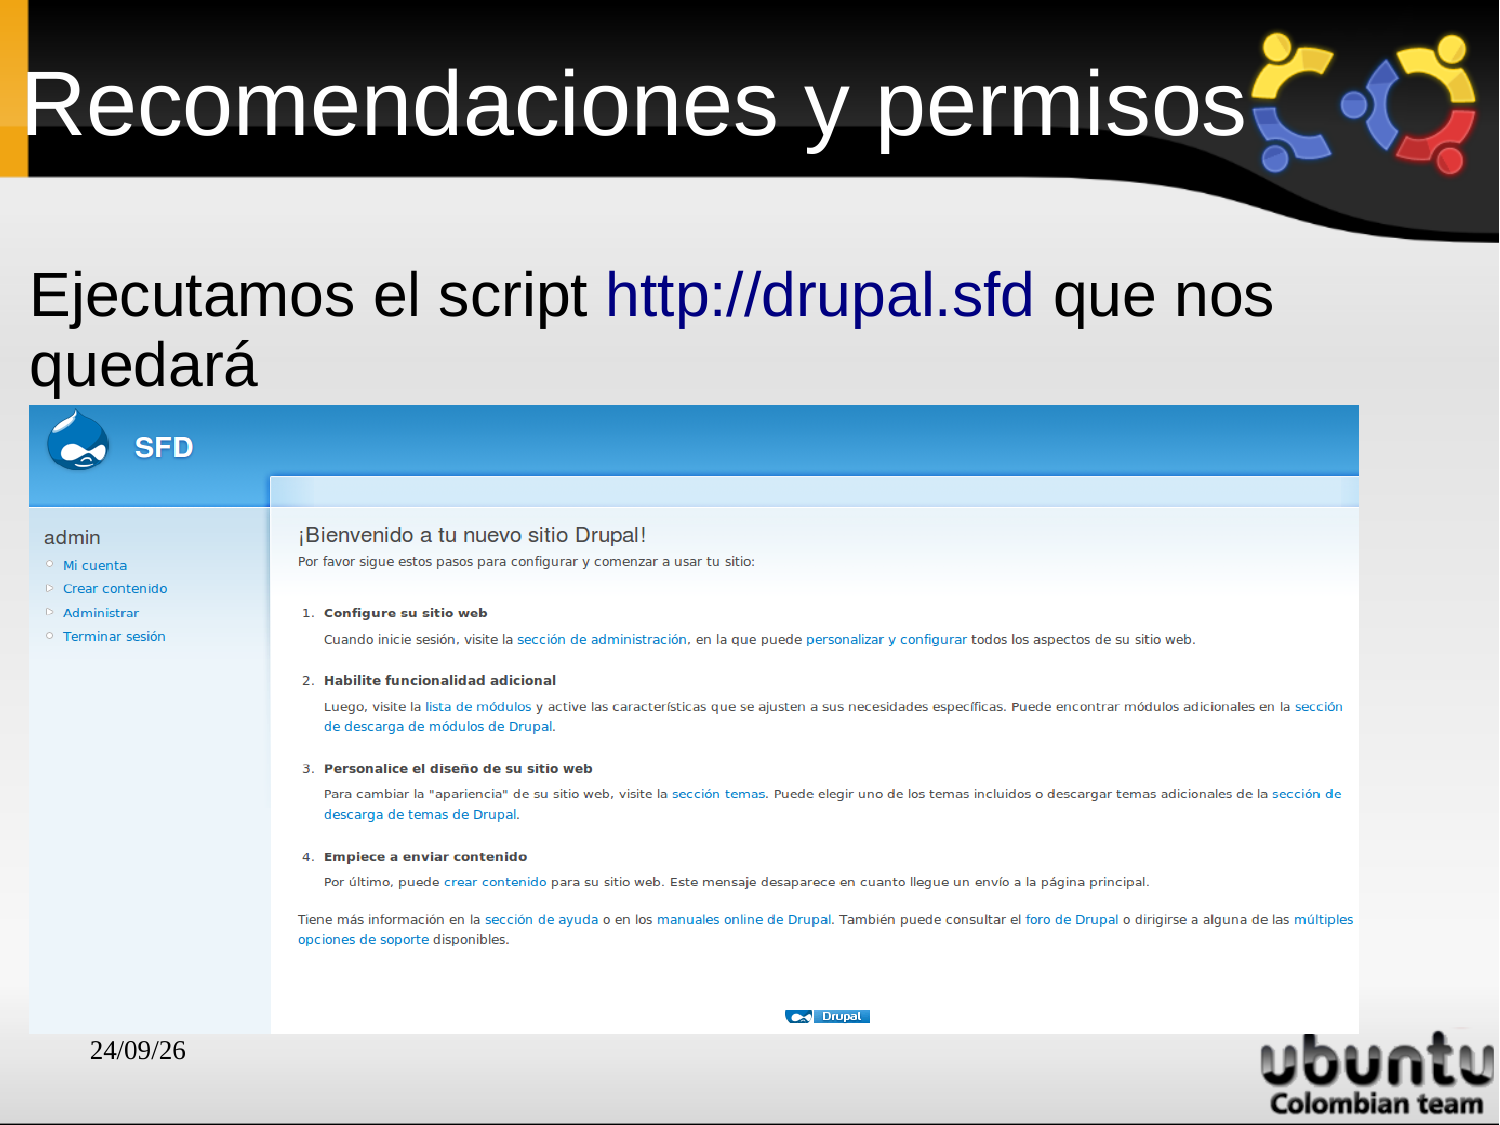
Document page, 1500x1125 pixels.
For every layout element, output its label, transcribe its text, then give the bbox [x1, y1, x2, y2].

title Ejecutamos el script http://drupal.sfd que nos quedará [29, 216, 1447, 443]
title Recomendaciones y permisos [0, 29, 1270, 178]
picture [0, 0, 1499, 1125]
